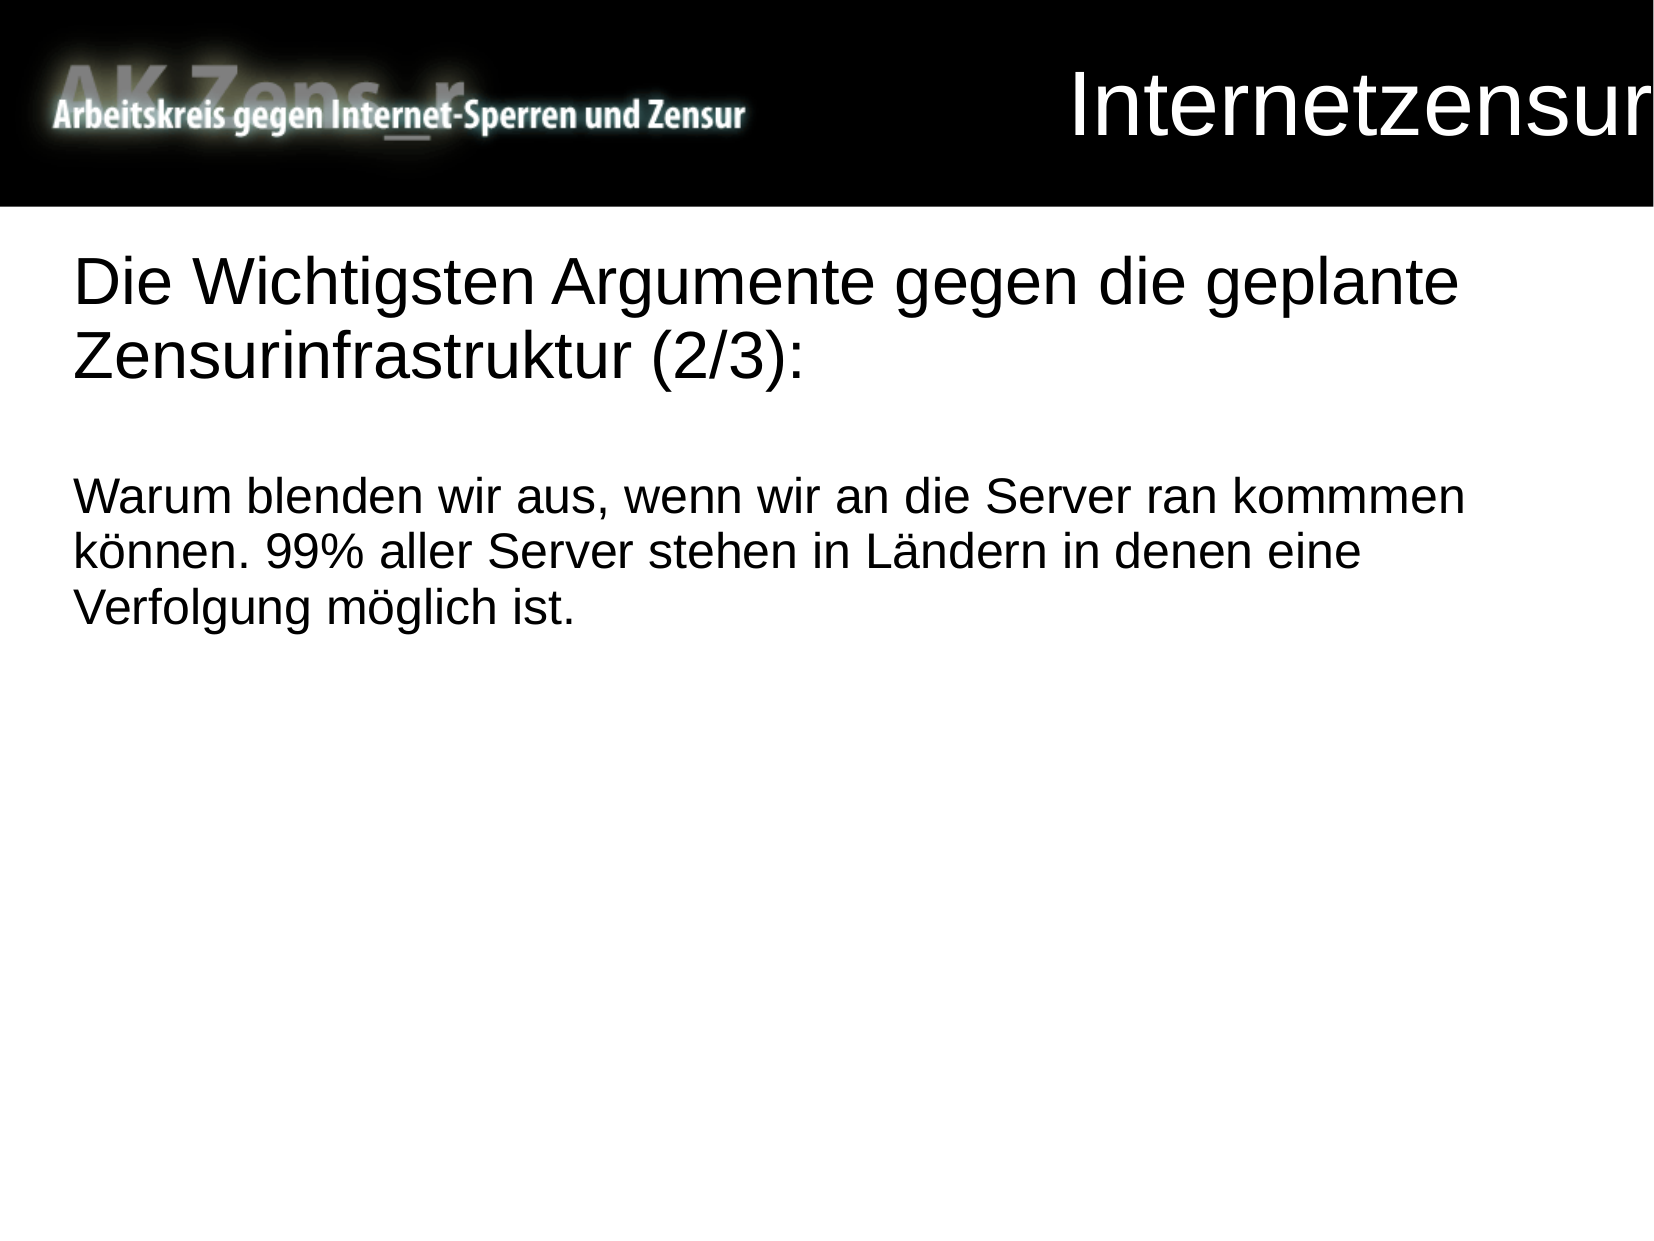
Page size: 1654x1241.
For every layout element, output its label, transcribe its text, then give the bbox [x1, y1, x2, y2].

text_box Die Wichtigsten Argumente gegen die geplante Zensurinfrastruktur (2/3): Warum blenden wir aus, wenn wir an die Server ran kommmen können. 99% aller Server stehen in Ländern in denen eine Verfolgung möglich ist. [59, 236, 1595, 727]
title Internetzensur [0, 0, 1654, 207]
picture [0, 0, 766, 204]
